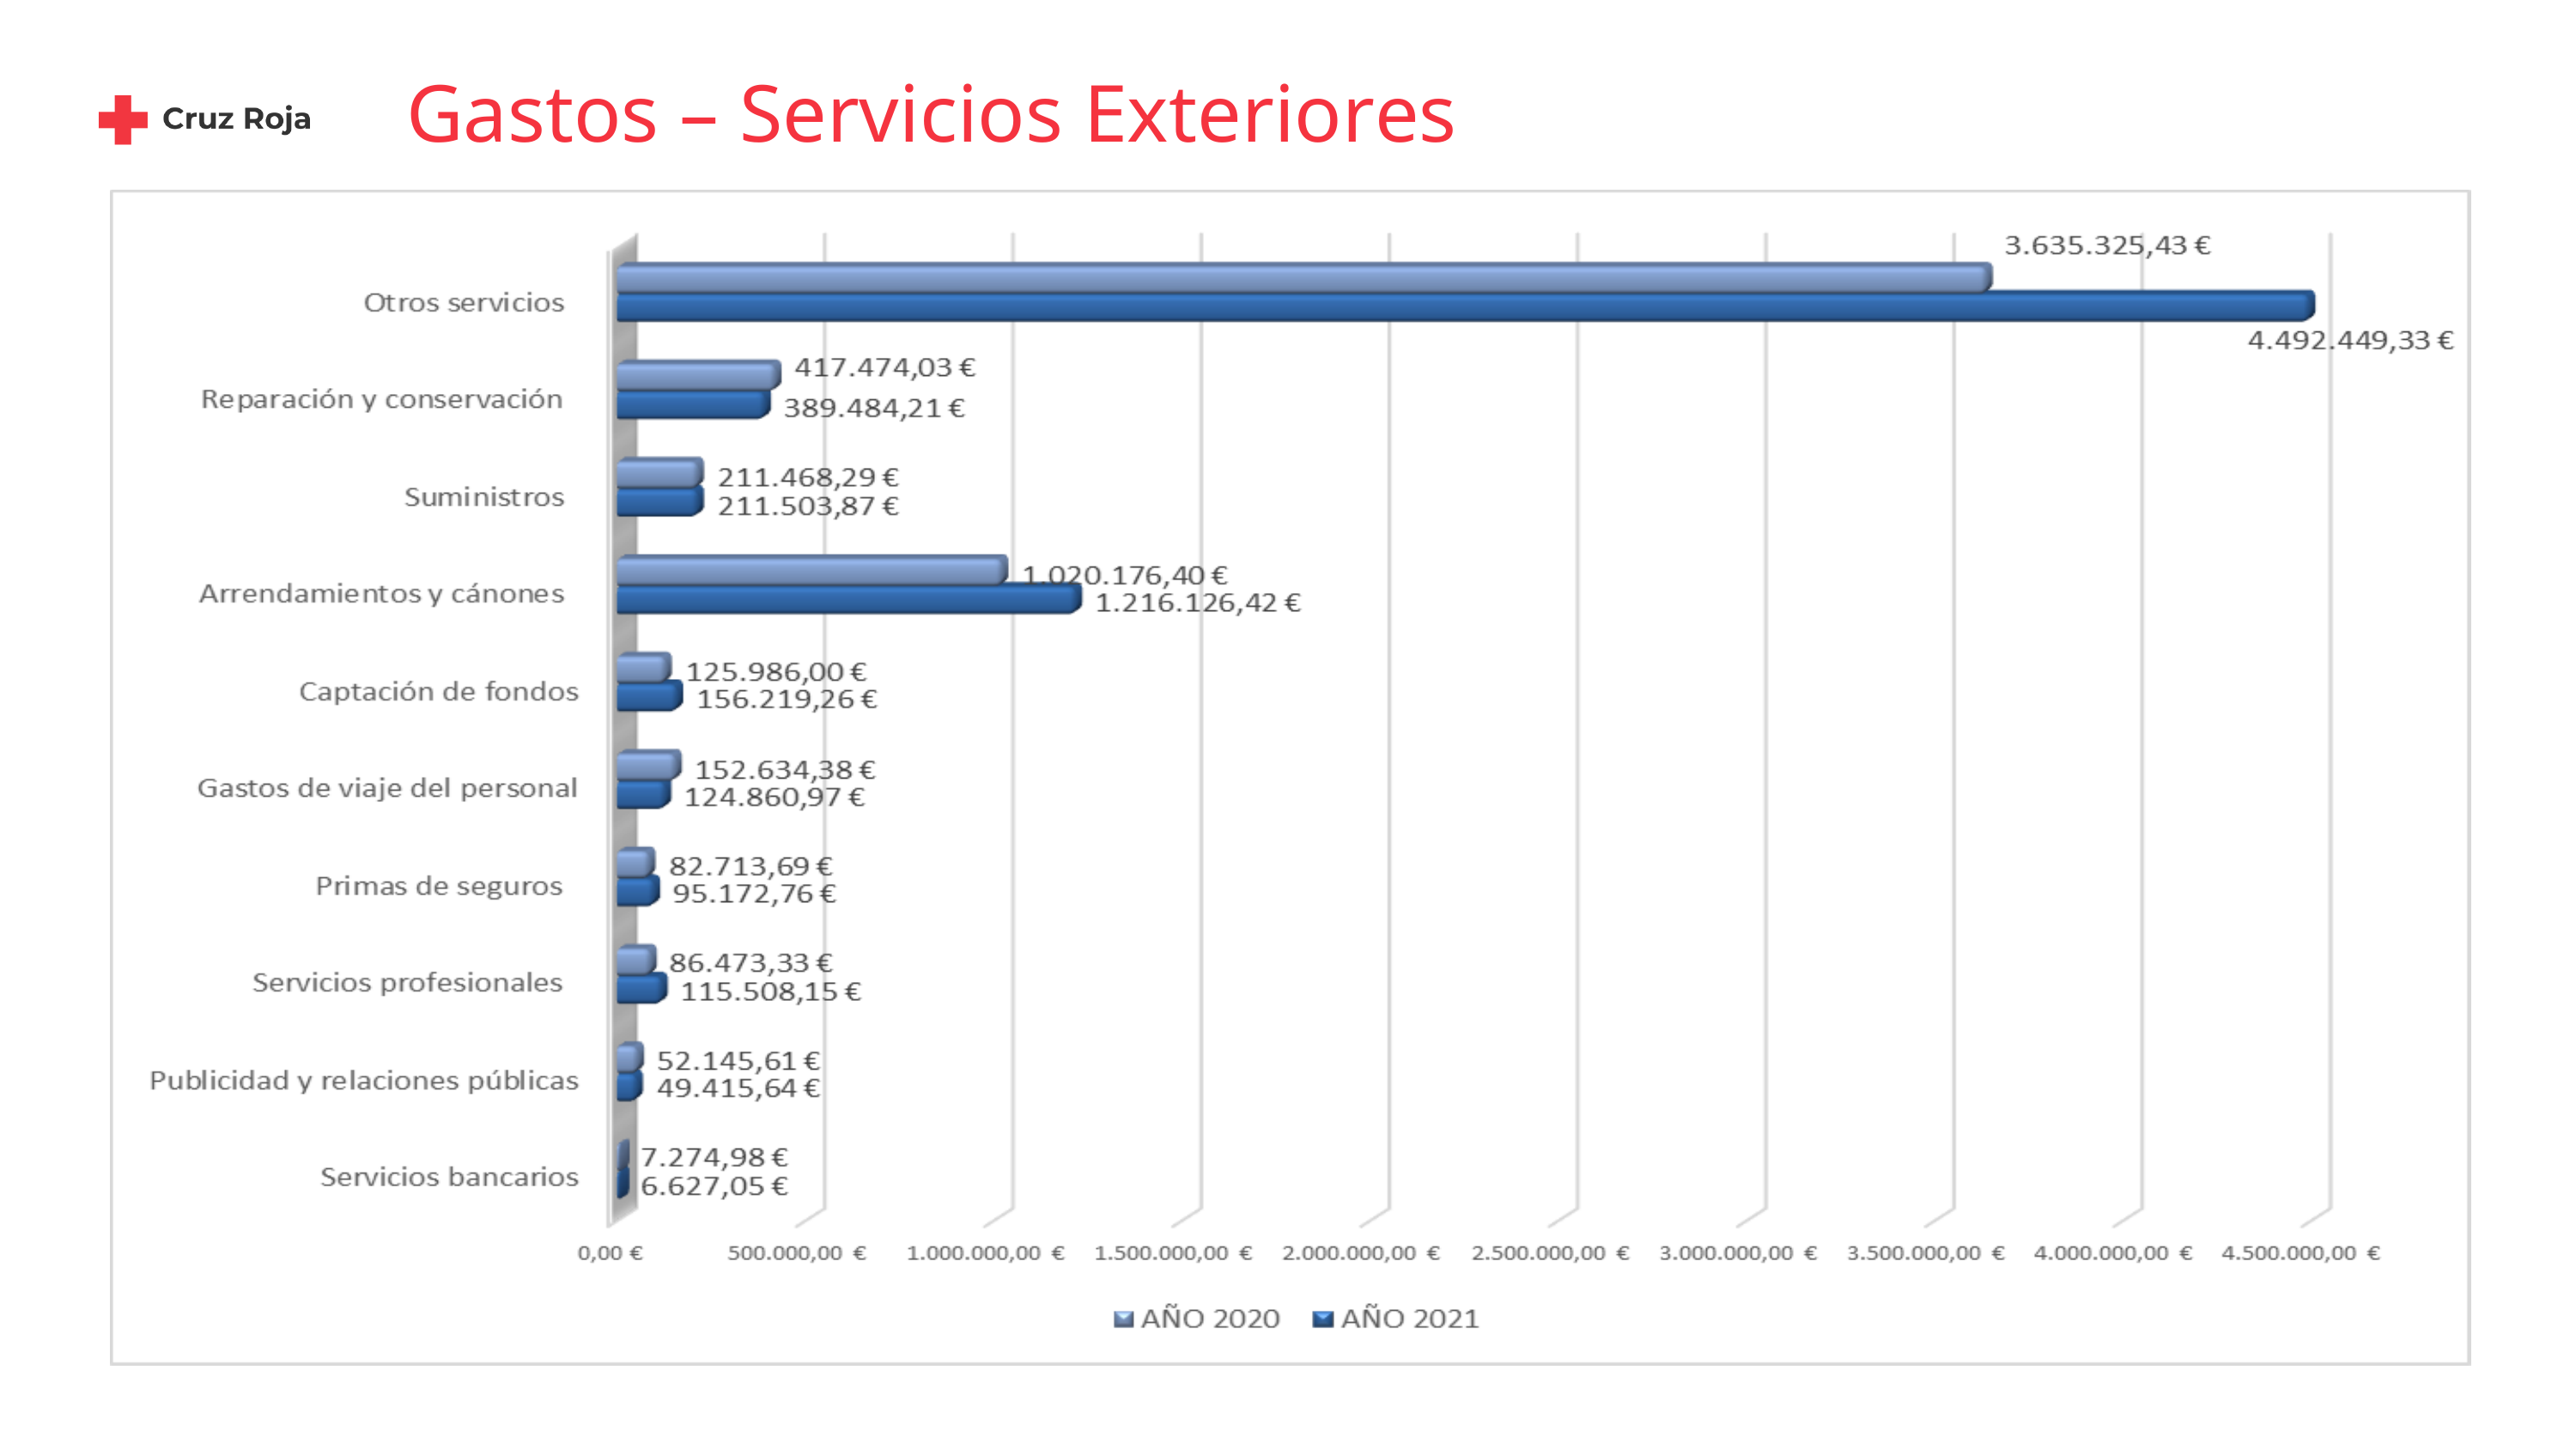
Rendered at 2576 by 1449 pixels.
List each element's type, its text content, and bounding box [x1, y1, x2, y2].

picture [110, 190, 2471, 1366]
text_box Gastos – Servicios Exteriores [393, 75, 2501, 165]
